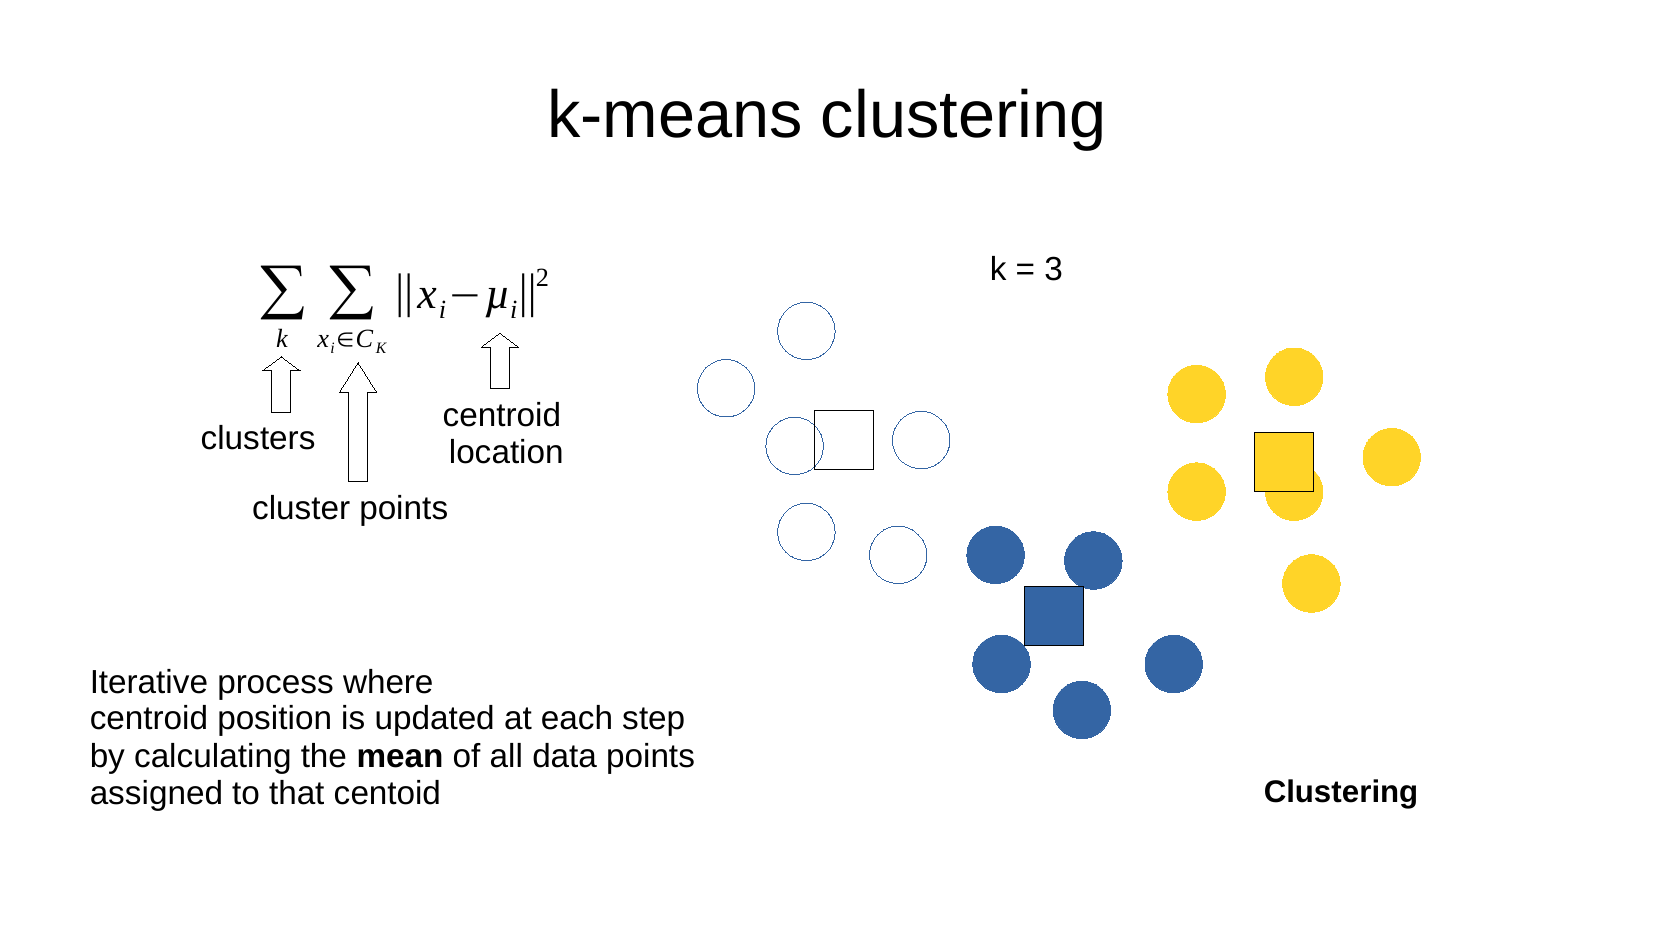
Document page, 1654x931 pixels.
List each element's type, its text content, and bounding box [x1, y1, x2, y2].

text_box [339, 362, 377, 482]
text_box k = 3 [975, 243, 1126, 301]
text_box [481, 333, 519, 389]
text_box Clustering [1248, 766, 1448, 824]
text_box Iterative process where centroid position is updated at each step by calculating the mean of all data points assigned to that centoid [75, 655, 796, 839]
text_box [972, 531, 1123, 693]
chart [246, 262, 560, 357]
text_box [262, 356, 301, 413]
text_box clusters [185, 412, 345, 470]
text_box cluster points [237, 481, 488, 581]
text_box [1282, 554, 1341, 613]
text_box [1167, 462, 1226, 521]
text_box [1265, 348, 1323, 406]
text_box [1053, 681, 1111, 739]
text_box [1254, 432, 1323, 521]
text_box centroid location [427, 388, 586, 488]
text_box [1167, 365, 1226, 423]
text_box [1145, 635, 1203, 693]
text_box [1363, 428, 1421, 486]
title k-means clustering [82, 37, 1571, 193]
text_box [966, 526, 1025, 584]
